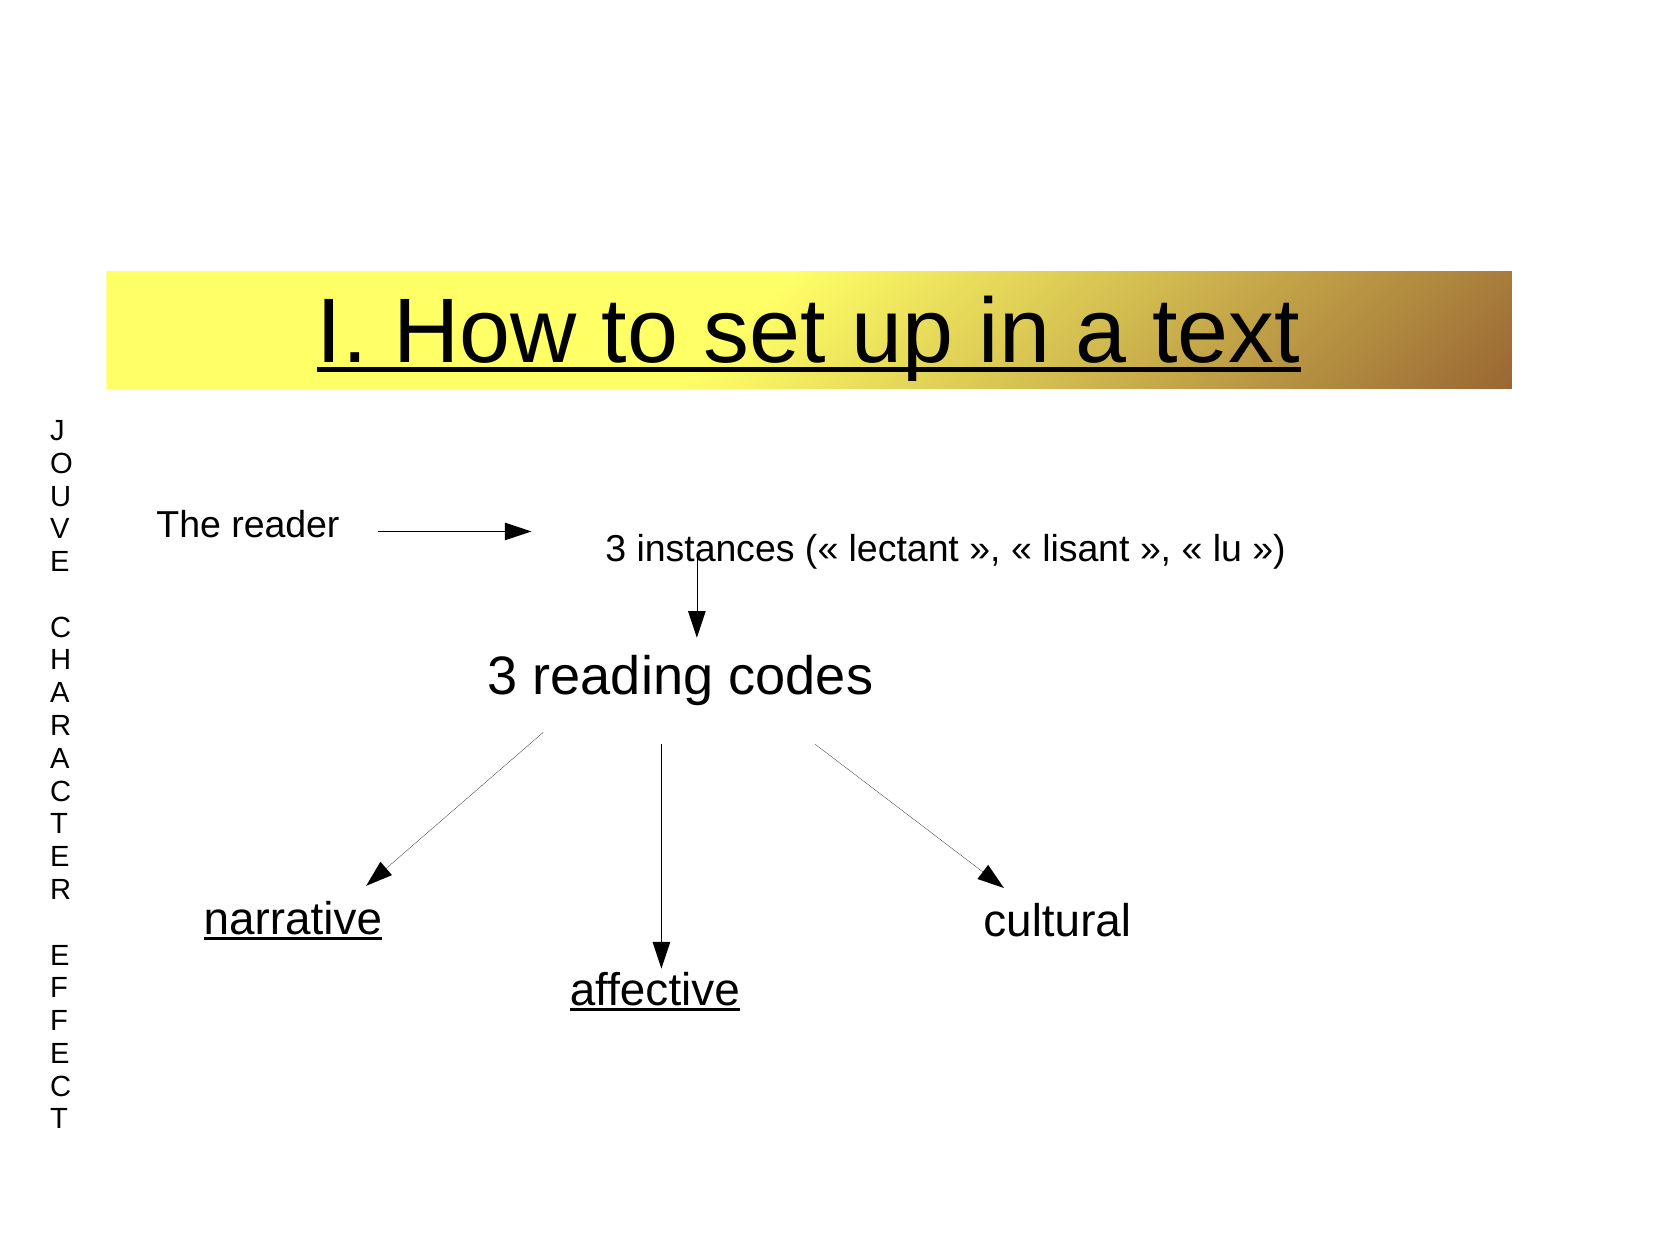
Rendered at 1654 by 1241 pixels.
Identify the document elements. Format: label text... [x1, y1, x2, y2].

text_box 3 instances (« lectant », « lisant », « lu ») [590, 519, 1335, 661]
text_box I. How to set up in a text [106, 271, 1512, 389]
text_box The reader [141, 496, 1524, 553]
text_box affective [555, 956, 804, 1023]
text_box 3 reading codes [472, 637, 981, 745]
text_box narrative [188, 885, 414, 952]
text_box cultural [968, 888, 1170, 954]
text_box J O U V E C H A R A C T E R E F F E C T [35, 406, 130, 1143]
